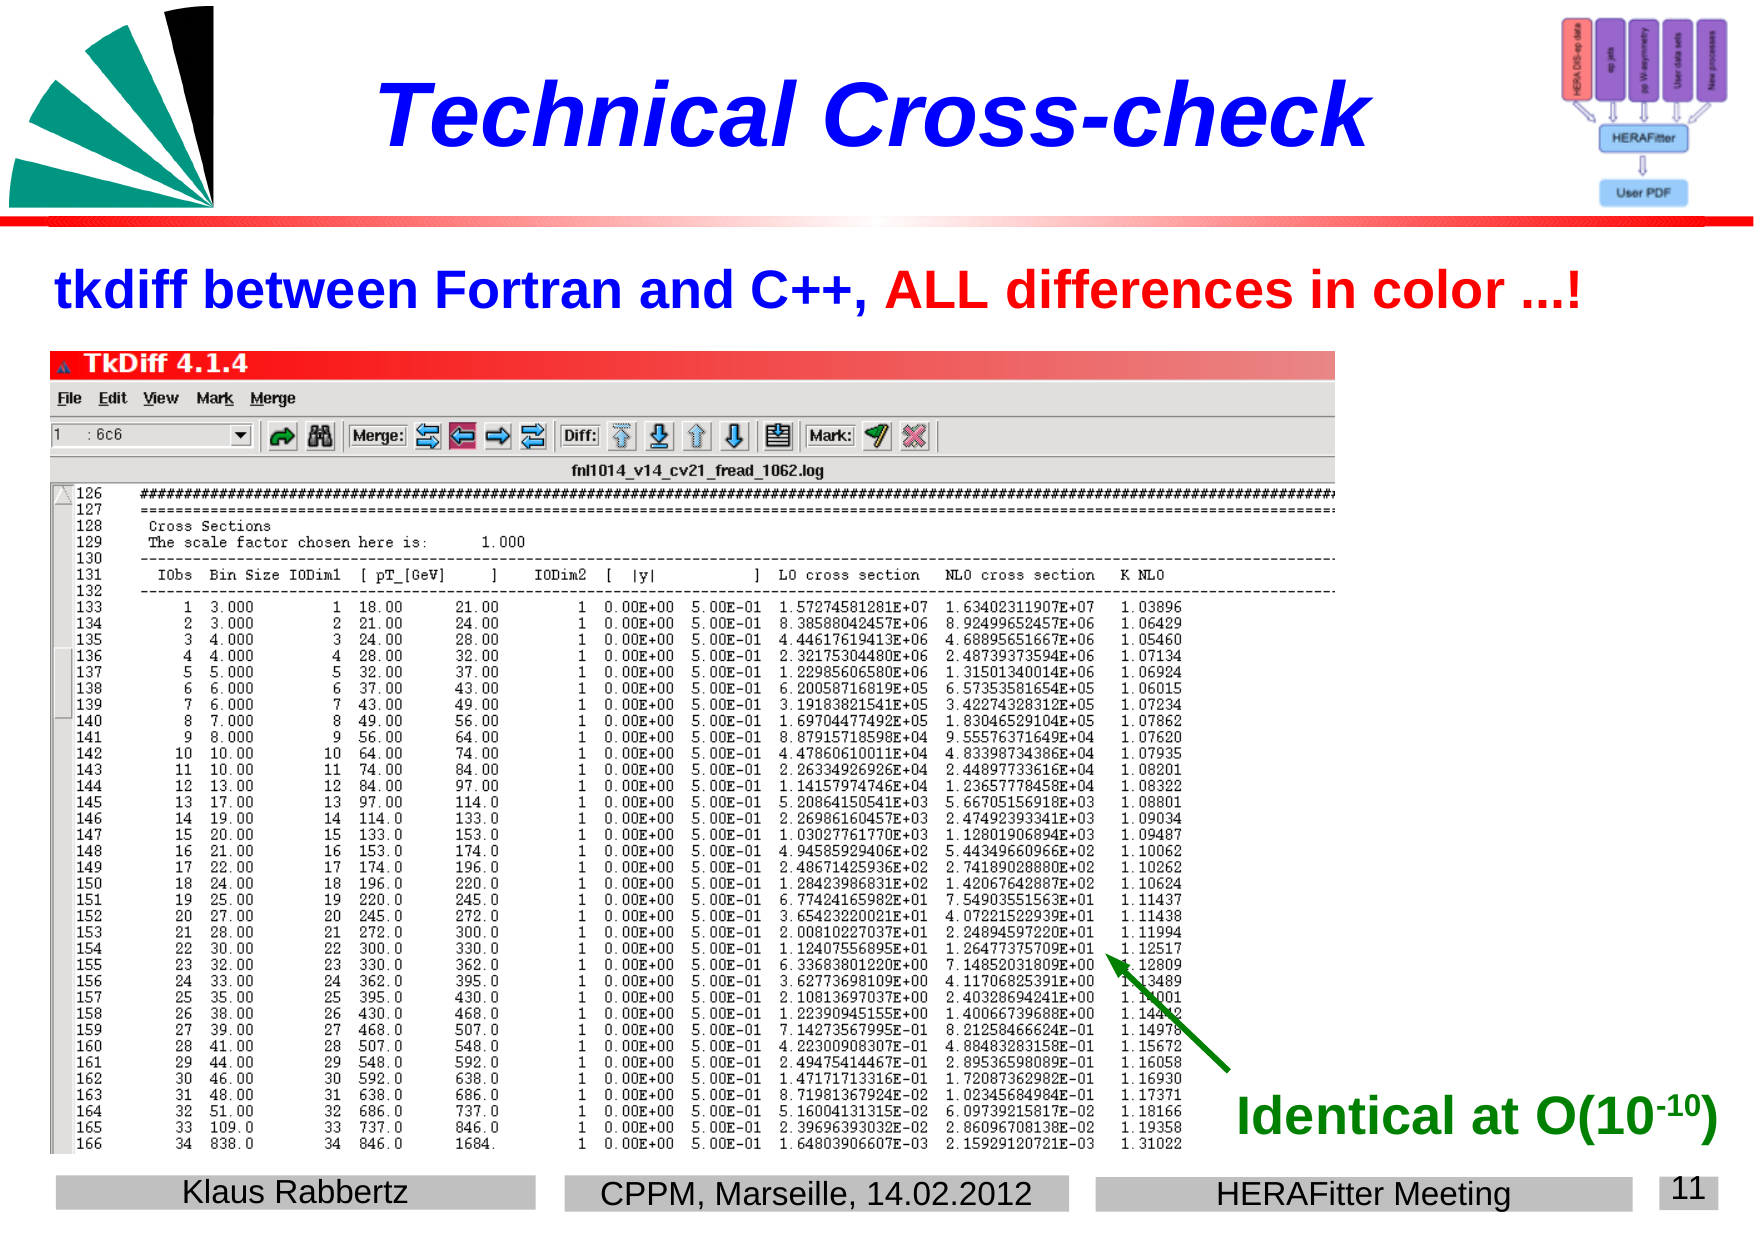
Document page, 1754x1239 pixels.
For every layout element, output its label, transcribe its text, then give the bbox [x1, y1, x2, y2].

text_box Identical at O(10-10) [1225, 1079, 1732, 1153]
picture [1552, 15, 1736, 211]
title Technical Cross-check [220, 22, 1525, 207]
picture [9, 6, 214, 210]
text_box tkdiff between Fortran and C++, ALL differences in color ...! [43, 254, 1597, 327]
picture [50, 351, 1335, 1154]
